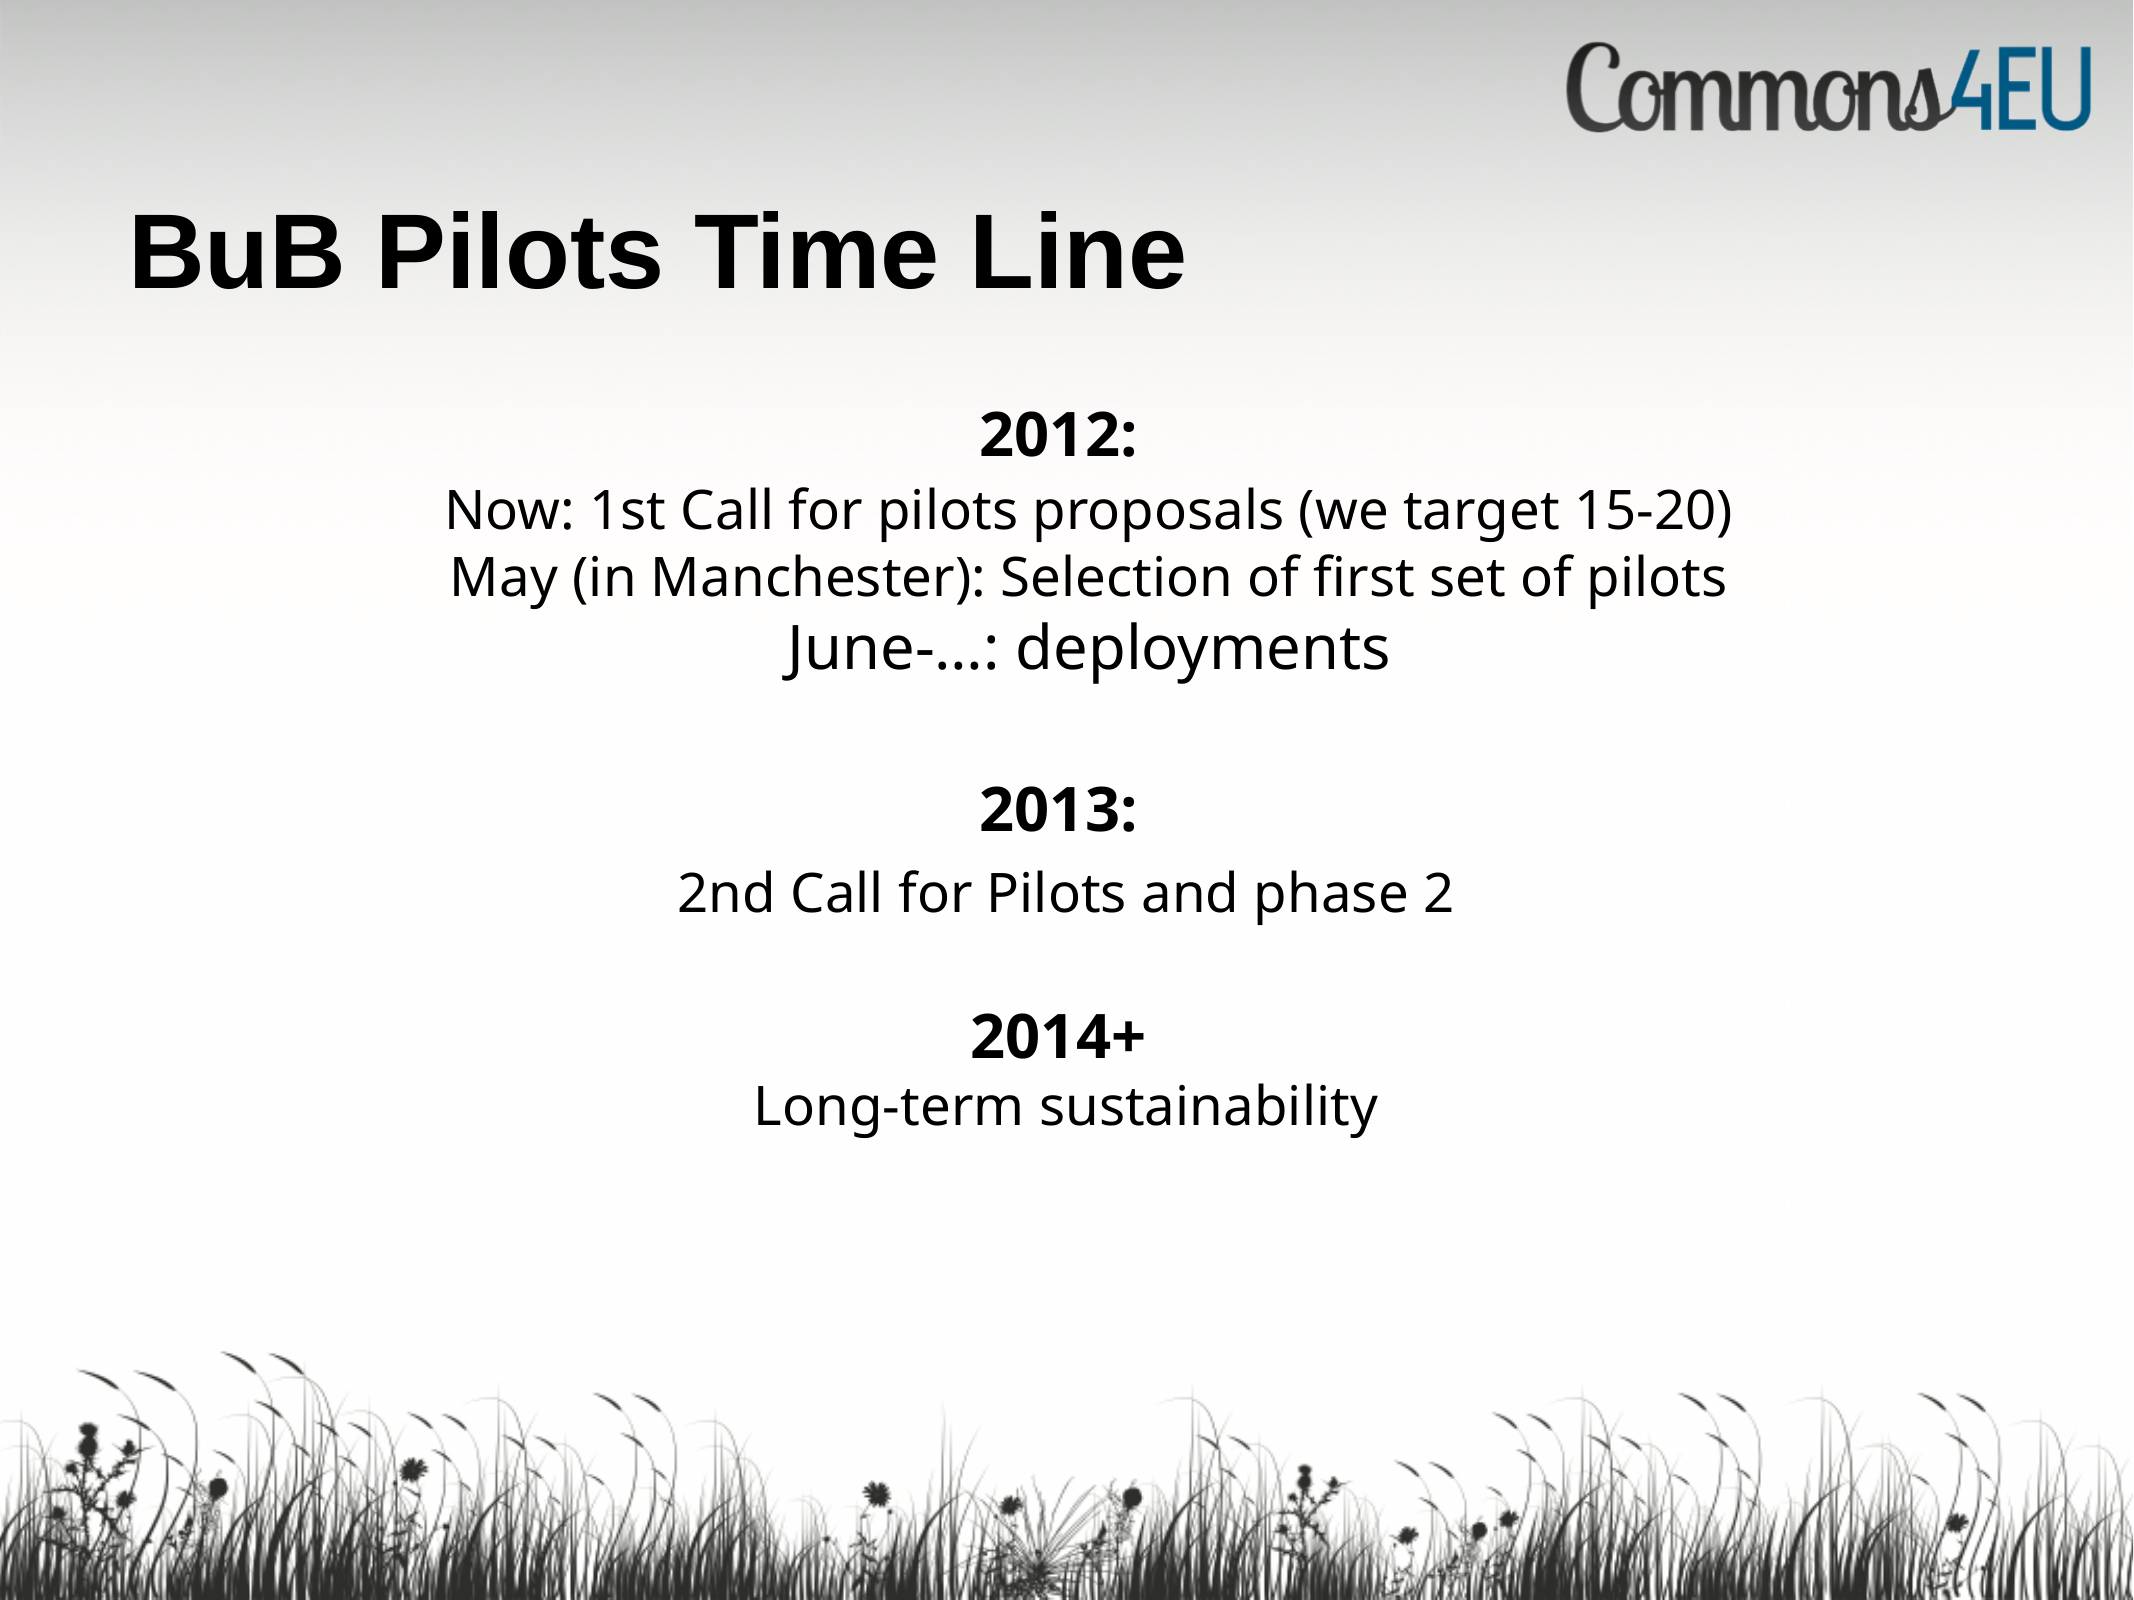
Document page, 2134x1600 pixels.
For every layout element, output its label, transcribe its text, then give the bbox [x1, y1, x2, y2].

picture [0, 0, 2134, 1600]
title BuB Pilots Time Line [106, 158, 2027, 331]
list 2012: Now: 1st Call for pilots proposals (we target 15-20) May (in Manchester): Selection of first set of pilots June-…: deployments 2013: 2nd Call for Pilots and phase 2 2014+ Long-term sustainability [106, 373, 2027, 1162]
